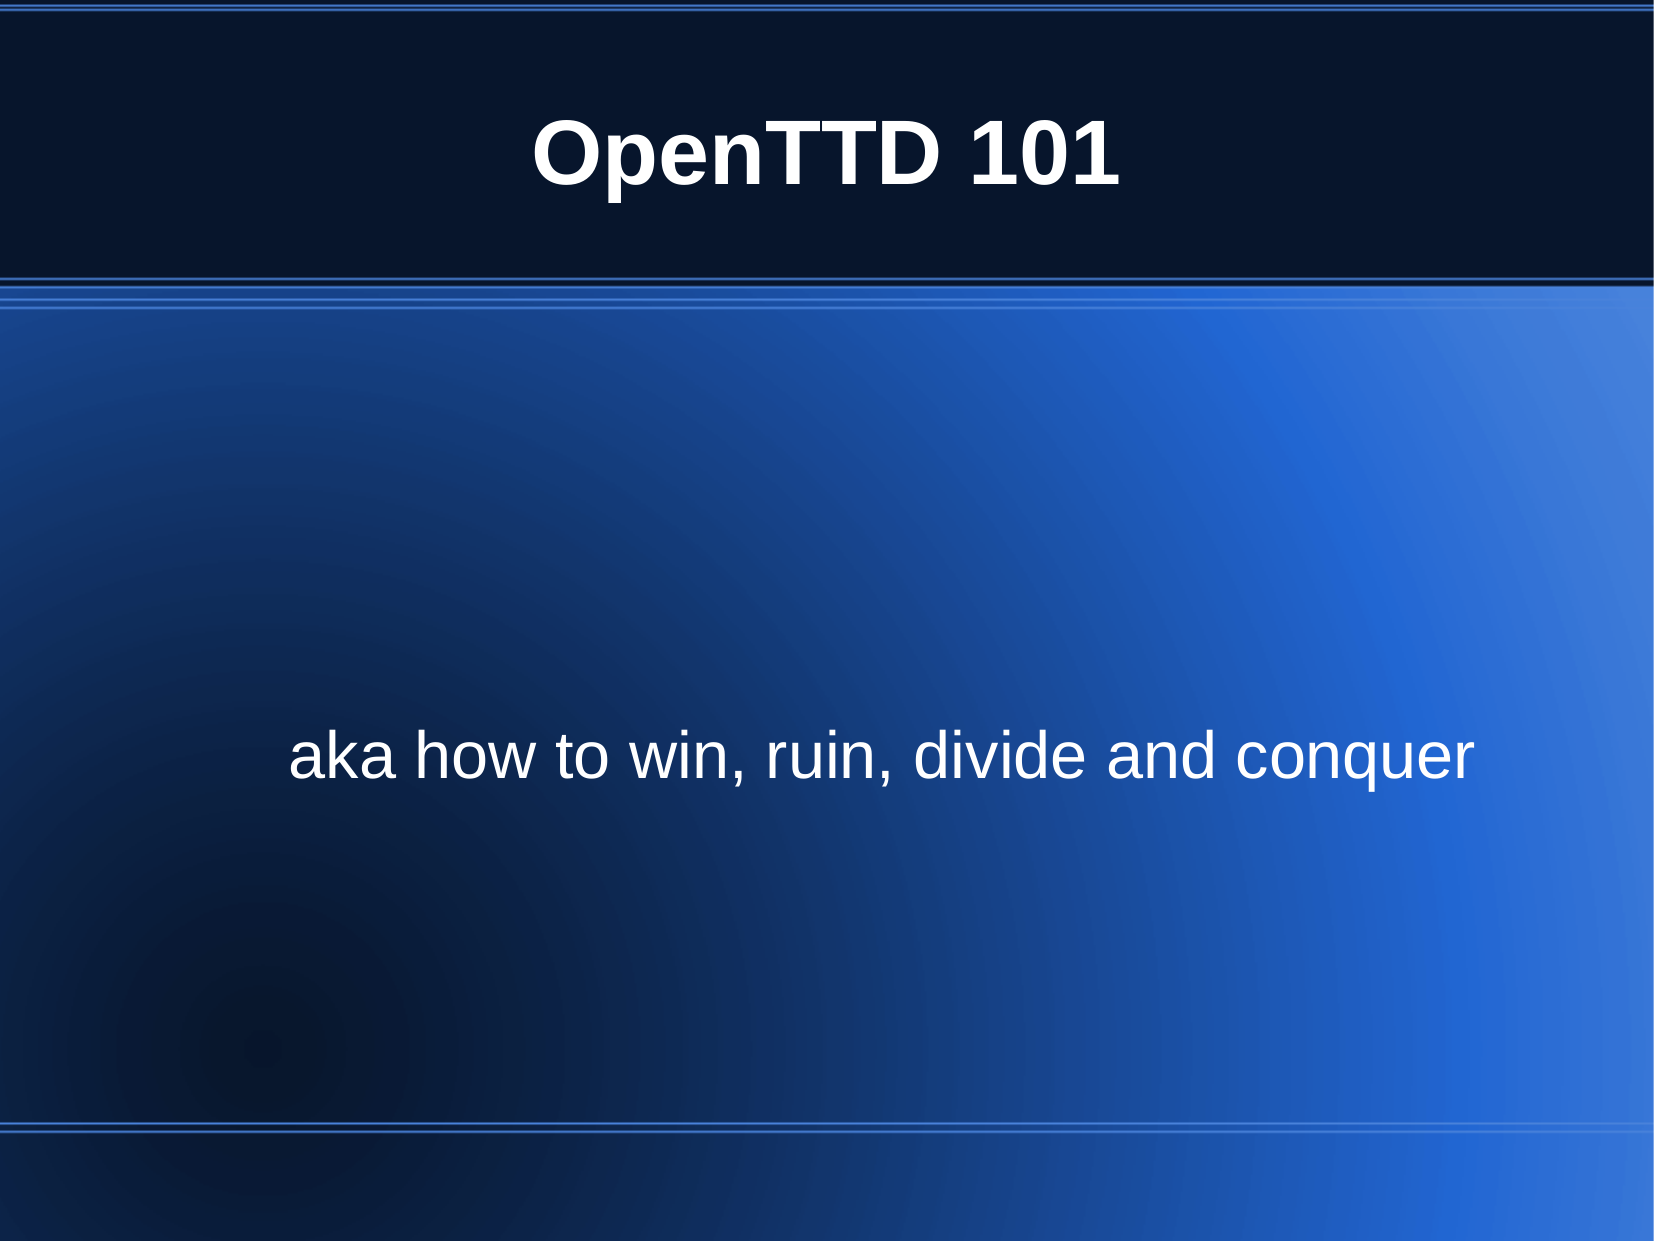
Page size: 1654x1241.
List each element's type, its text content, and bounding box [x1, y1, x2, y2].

picture [0, 0, 1654, 1241]
subtitle aka how to win, ruin, divide and conquer [178, 364, 1570, 1147]
title OpenTTD 101 [82, 49, 1571, 257]
